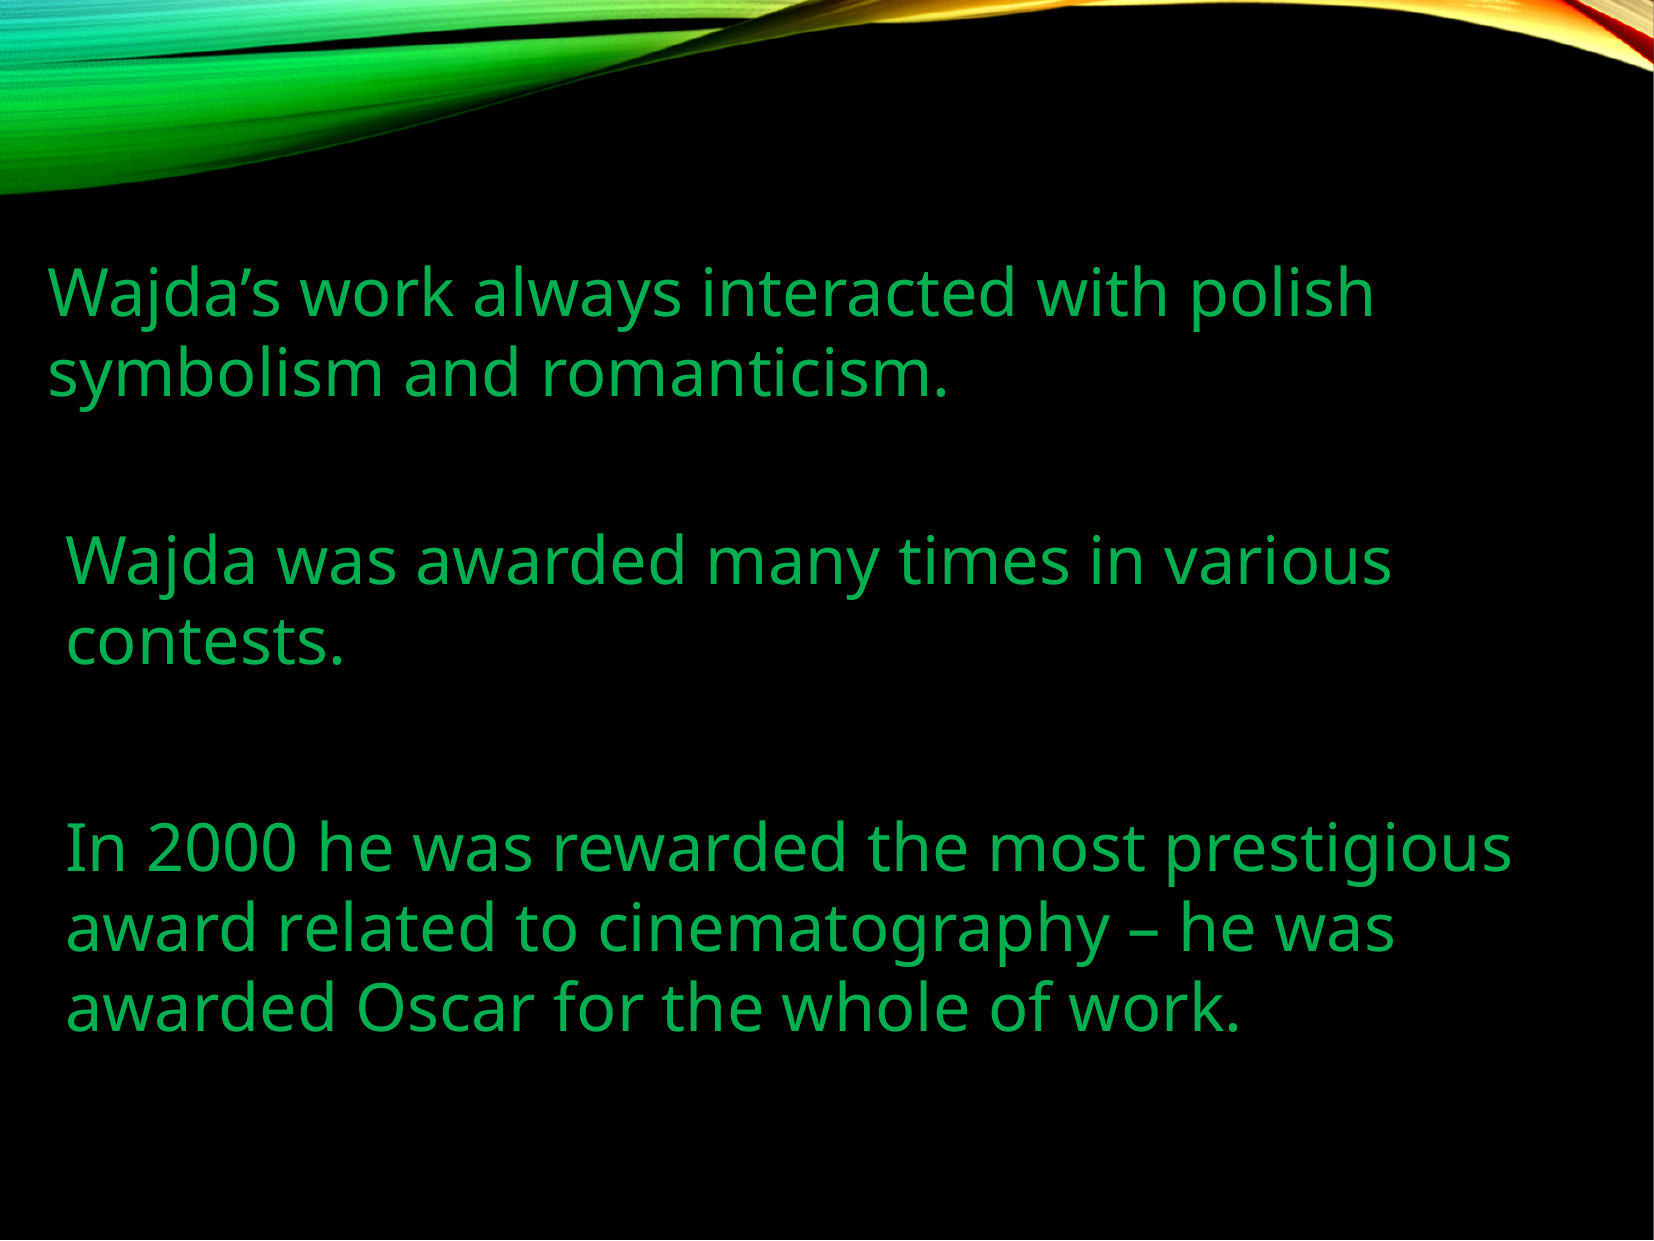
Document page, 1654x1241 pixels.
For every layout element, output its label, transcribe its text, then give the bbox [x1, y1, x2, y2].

text_box Wajda’s work always interacted with polish symbolism and romanticism. [32, 242, 1600, 420]
text_box Wajda was awarded many times in various contests. [50, 510, 1631, 687]
text_box In 2000 he was rewarded the most prestigious award related to cinematography – he was awarded Oscar for the whole of work. [50, 797, 1601, 1055]
